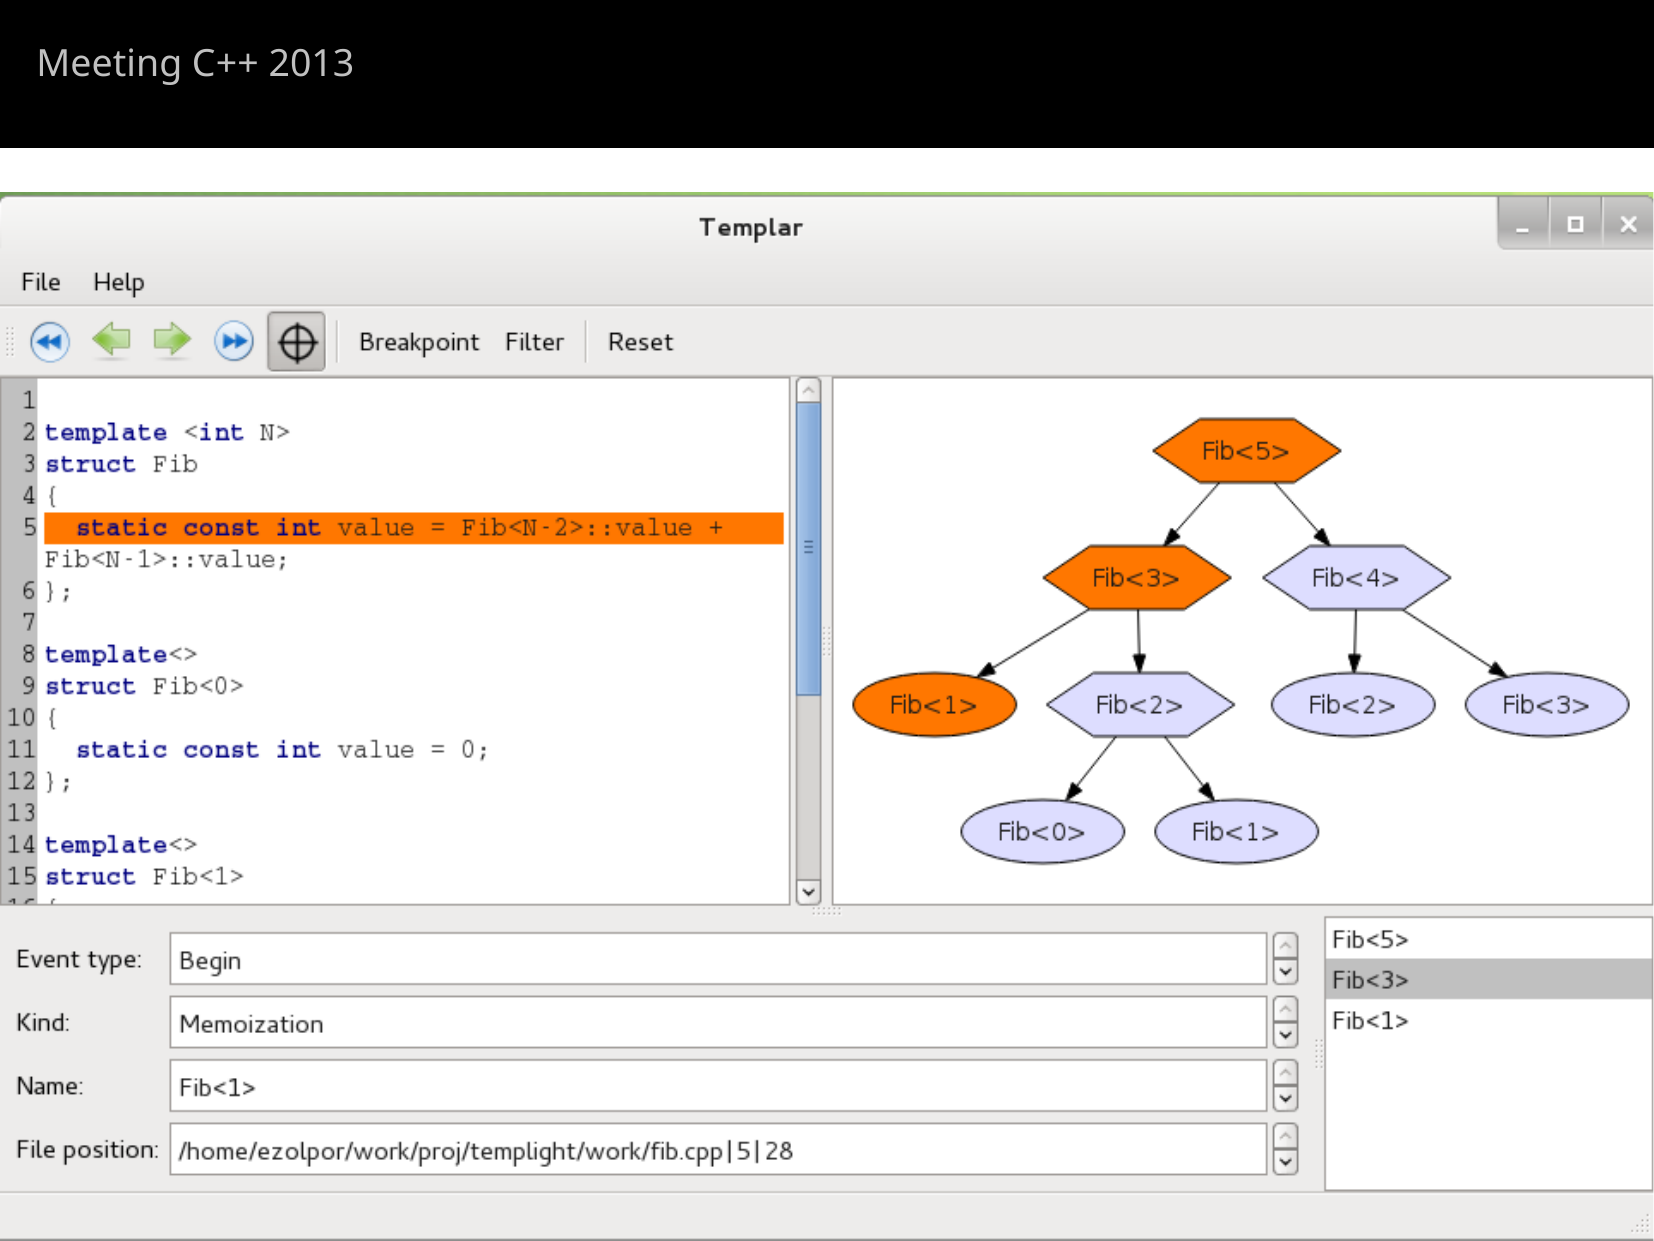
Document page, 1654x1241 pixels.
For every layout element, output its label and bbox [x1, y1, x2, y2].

picture [0, 192, 1654, 1241]
